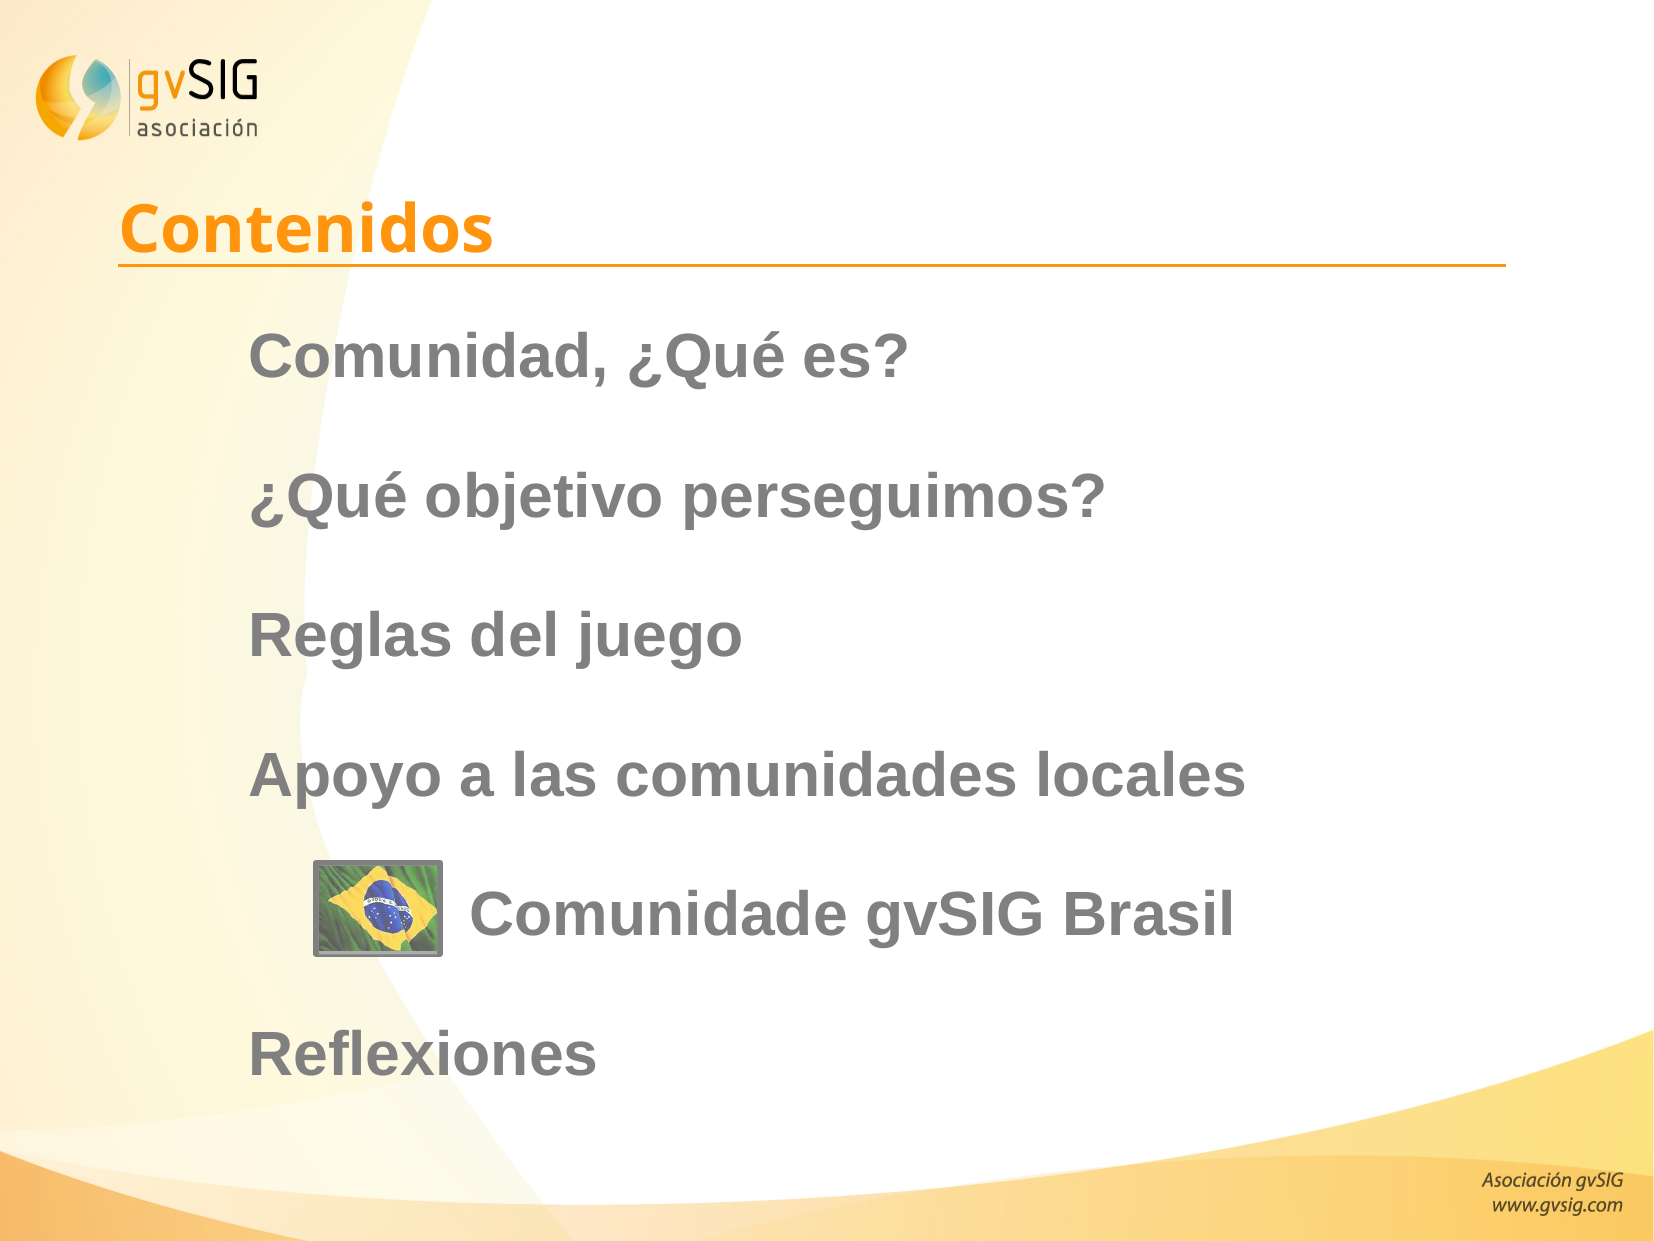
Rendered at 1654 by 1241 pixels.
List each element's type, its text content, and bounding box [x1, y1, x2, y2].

text_box [318, 865, 438, 955]
picture [0, 0, 1654, 1241]
text_box Comunidad, ¿Qué es? ¿Qué objetivo perseguimos? Reglas del juego Apoyo a las comunidades locales Comunidade gvSIG Brasil Reflexiones [248, 311, 1565, 1099]
title Contenidos [118, 177, 1607, 276]
